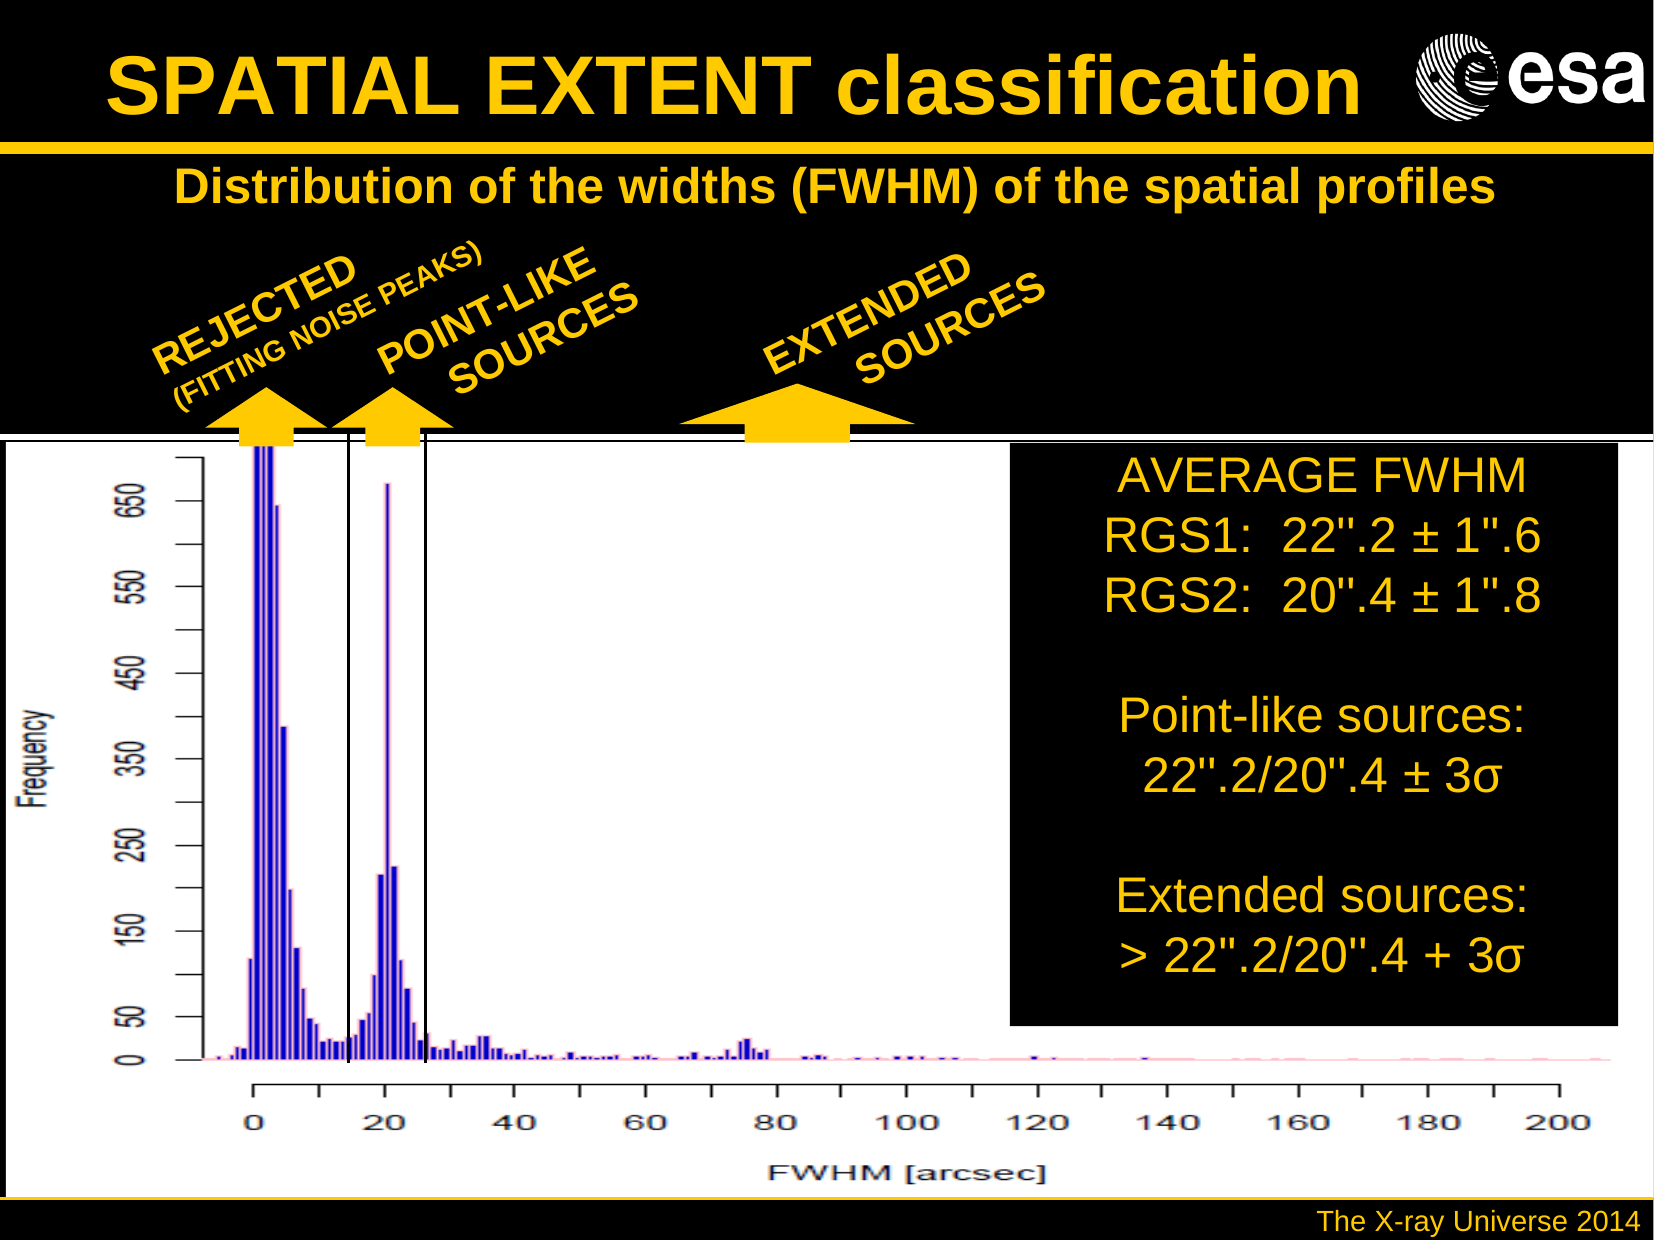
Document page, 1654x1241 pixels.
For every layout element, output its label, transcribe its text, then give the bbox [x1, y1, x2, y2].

text_box POINT-LIKE SOURCES [352, 194, 705, 443]
title SPATIAL EXTENT classification [82, 30, 1571, 131]
text_box [789, 405, 916, 443]
picture [5, 442, 1654, 1197]
text_box [205, 387, 328, 447]
text_box [679, 395, 787, 443]
list AVERAGE FWHM RGS1: 22''.2 ± 1''.6 RGS2: 20''.4 ± 1''.8 Point-like sources: 22''.2/20''.4 ± 3σ Extended sources: > 22''.2/20''.4 + 3σ [1009, 442, 1619, 1027]
text_box [331, 397, 421, 447]
text_box EXTENDED SOURCES [739, 194, 1092, 443]
list Distribution of the widths (FWHM) of the spatial profiles [0, 153, 1654, 214]
text_box The X-ray Universe 2014 [0, 1203, 1642, 1237]
picture [1411, 29, 1648, 124]
list REJECTED (FITTING NOISE PEAKS) [127, 214, 583, 443]
text_box [432, 421, 454, 428]
